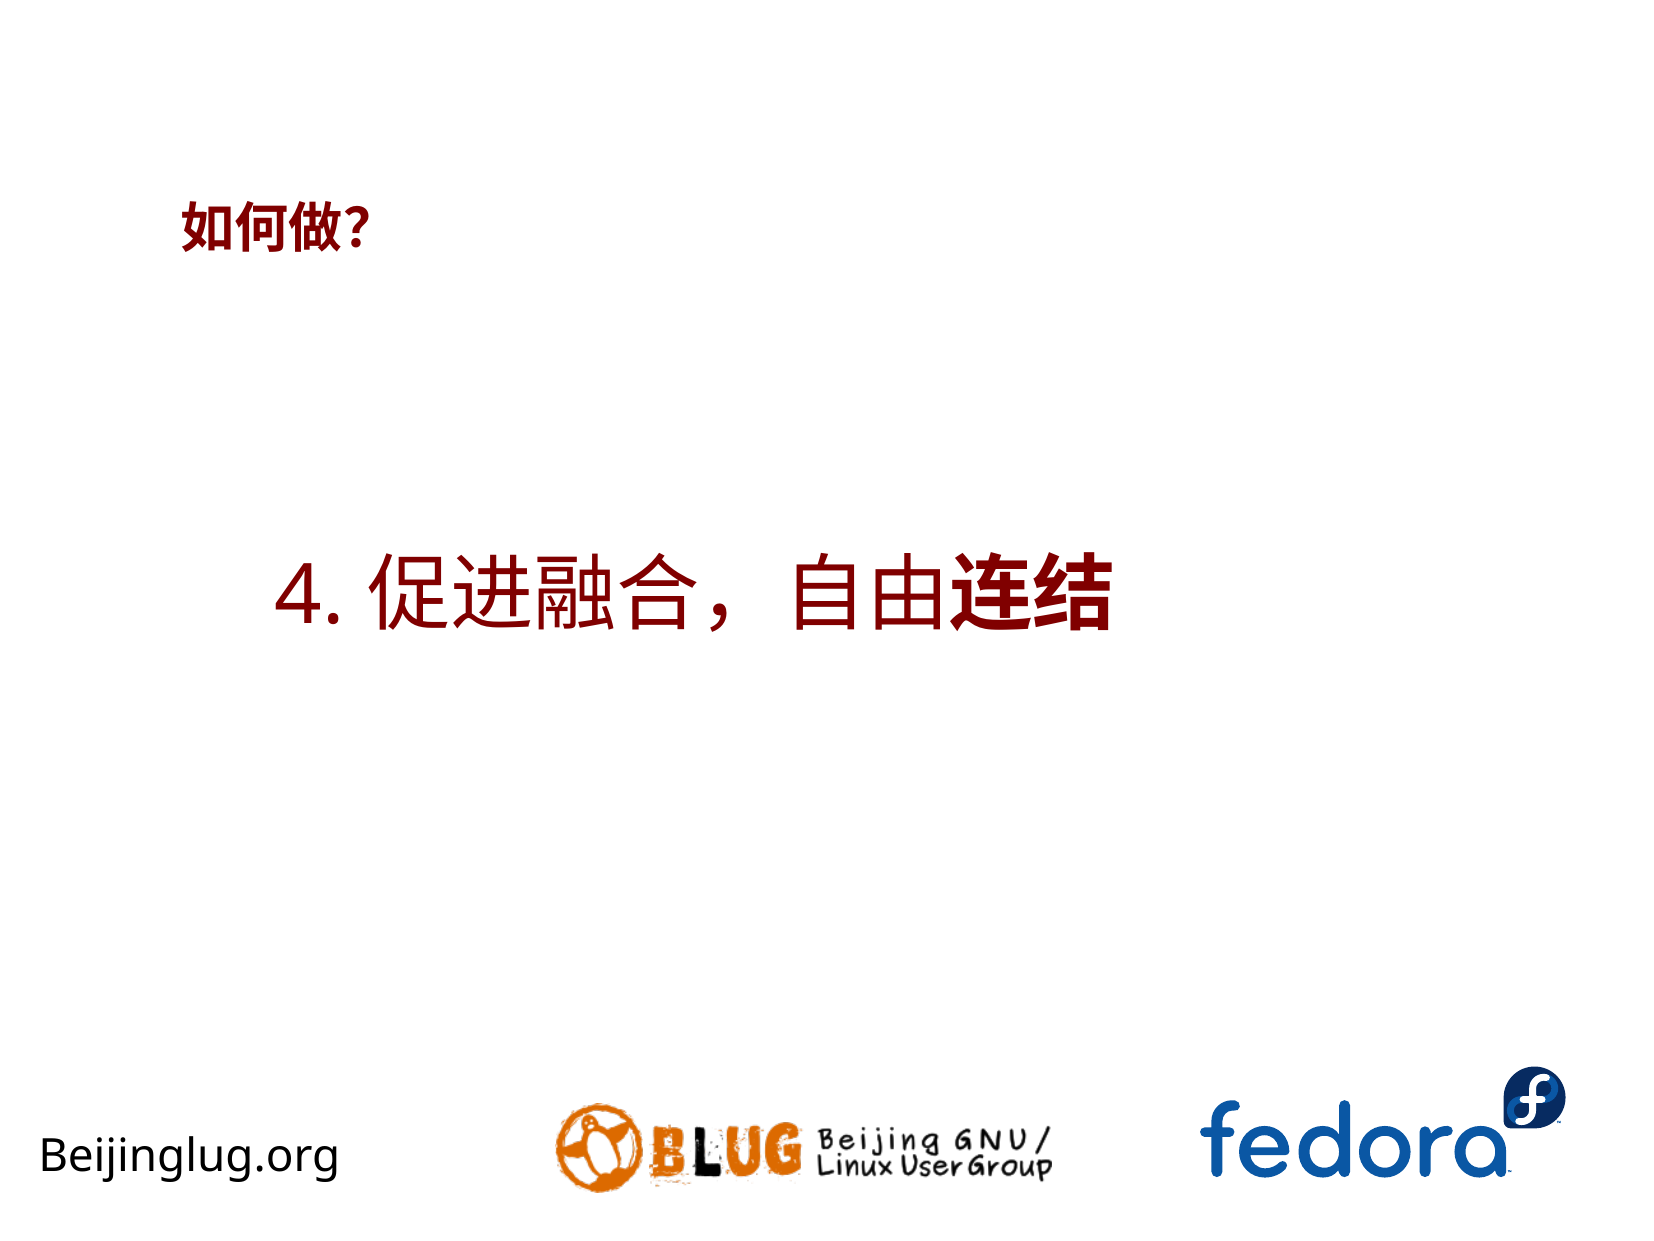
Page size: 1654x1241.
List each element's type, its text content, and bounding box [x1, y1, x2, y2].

text_box 如何做？ [165, 177, 422, 266]
text_box 4.促进融合，自由连结 [259, 519, 1221, 659]
picture [555, 1103, 1052, 1193]
